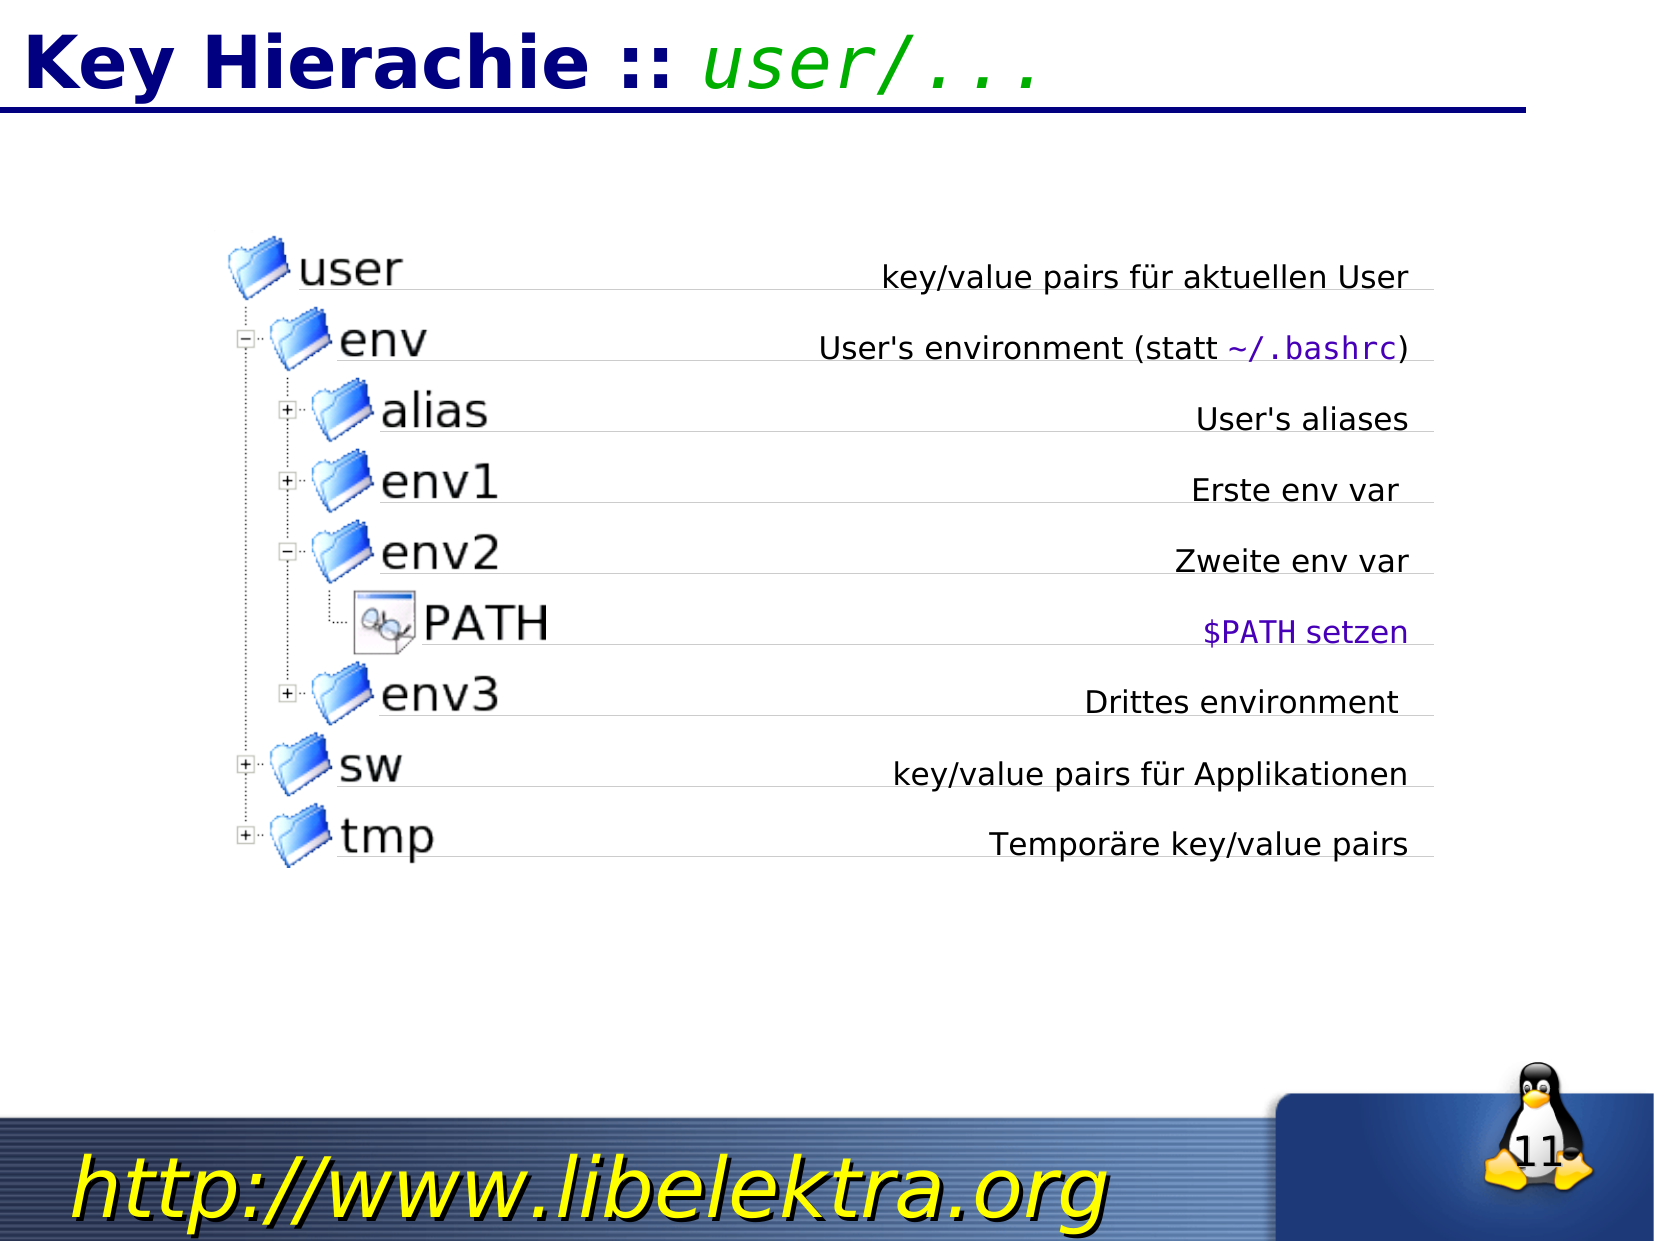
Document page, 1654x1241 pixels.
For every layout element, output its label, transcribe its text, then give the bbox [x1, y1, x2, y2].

text_box Key Hierachie :: user/... [22, 14, 1611, 111]
text_box User's environment (statt ~/.bashrc) [735, 329, 1410, 367]
text_box Zweite env var [685, 541, 1410, 580]
text_box $PATH setzen [974, 612, 1410, 651]
picture [214, 230, 546, 868]
text_box key/value pairs für aktuellen User [881, 258, 1410, 296]
text_box <Nummer> [1312, 1122, 1566, 1178]
text_box Temporäre key/value pairs [989, 825, 1410, 864]
picture [0, 1061, 1654, 1241]
text_box Erste env var [1155, 470, 1410, 509]
text_box Drittes environment [1061, 683, 1410, 722]
text_box User's aliases [1195, 399, 1410, 438]
text_box key/value pairs für Applikationen [892, 754, 1410, 793]
